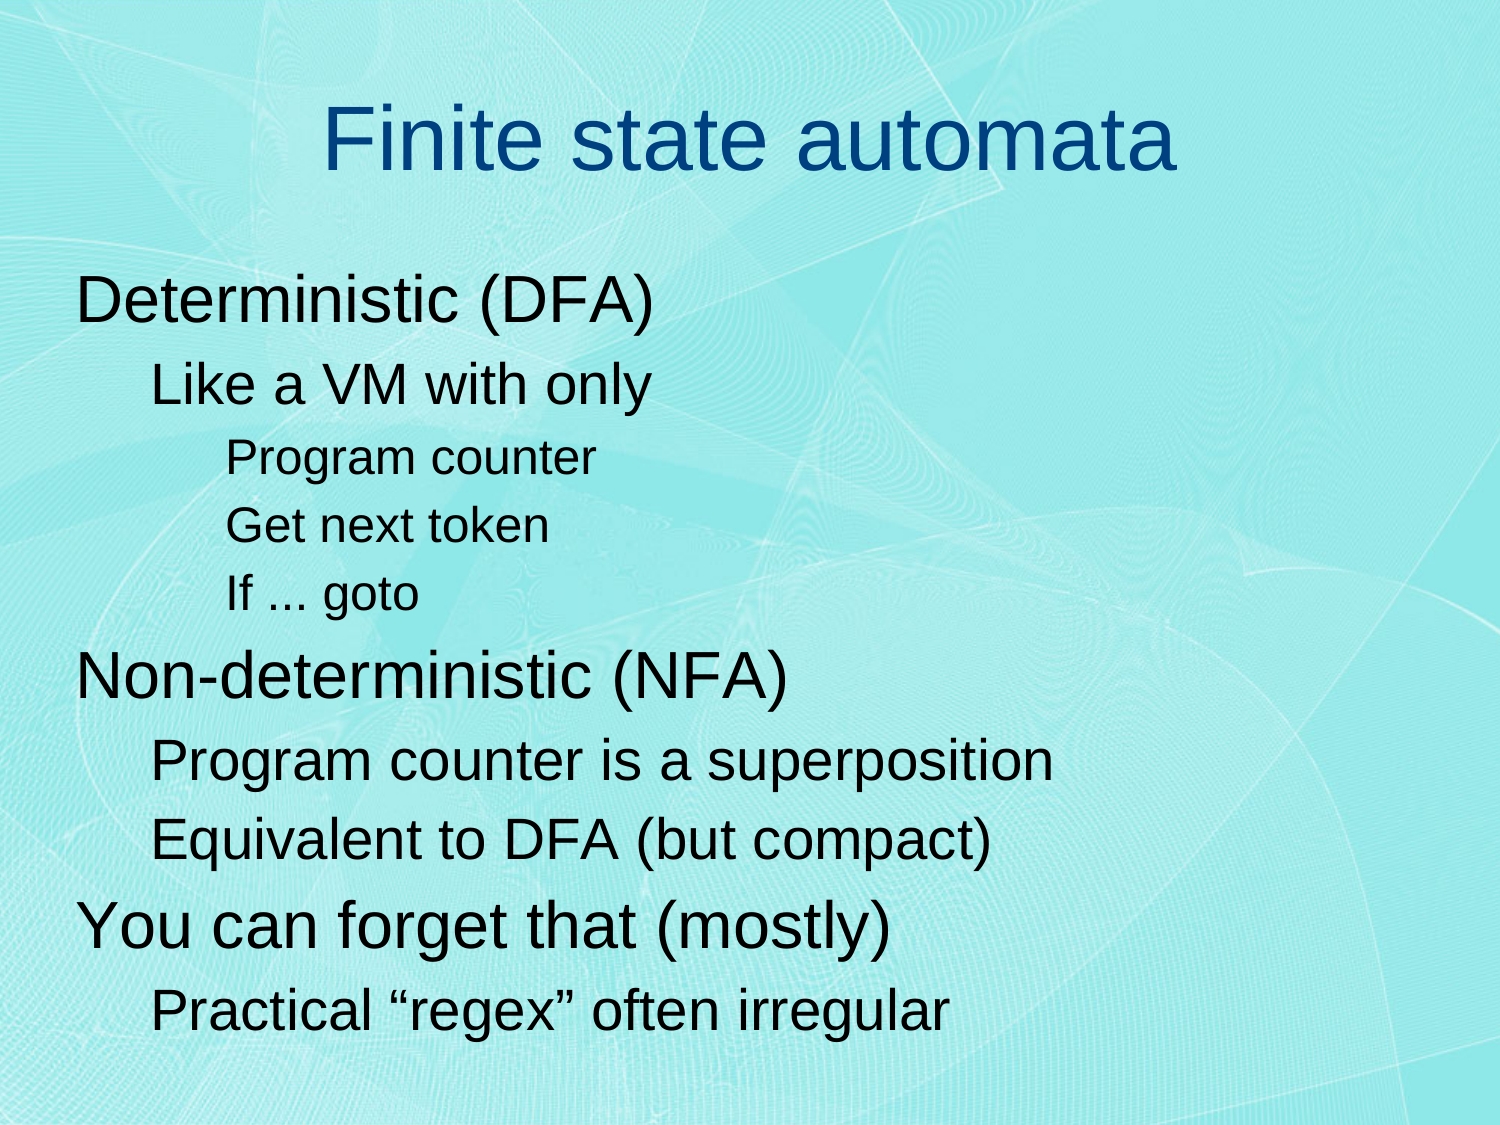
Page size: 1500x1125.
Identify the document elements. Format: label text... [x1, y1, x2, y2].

title Finite state automata [75, 52, 1426, 226]
picture [0, 0, 1500, 1125]
list Deterministic (DFA) Like a VM with only Program counter Get next token If ... goto Non-deterministic (NFA) Program counter is a superposition Equivalent to DFA (but compact) You can forget that (mostly) Practical “regex” often irregular [75, 262, 1426, 1042]
